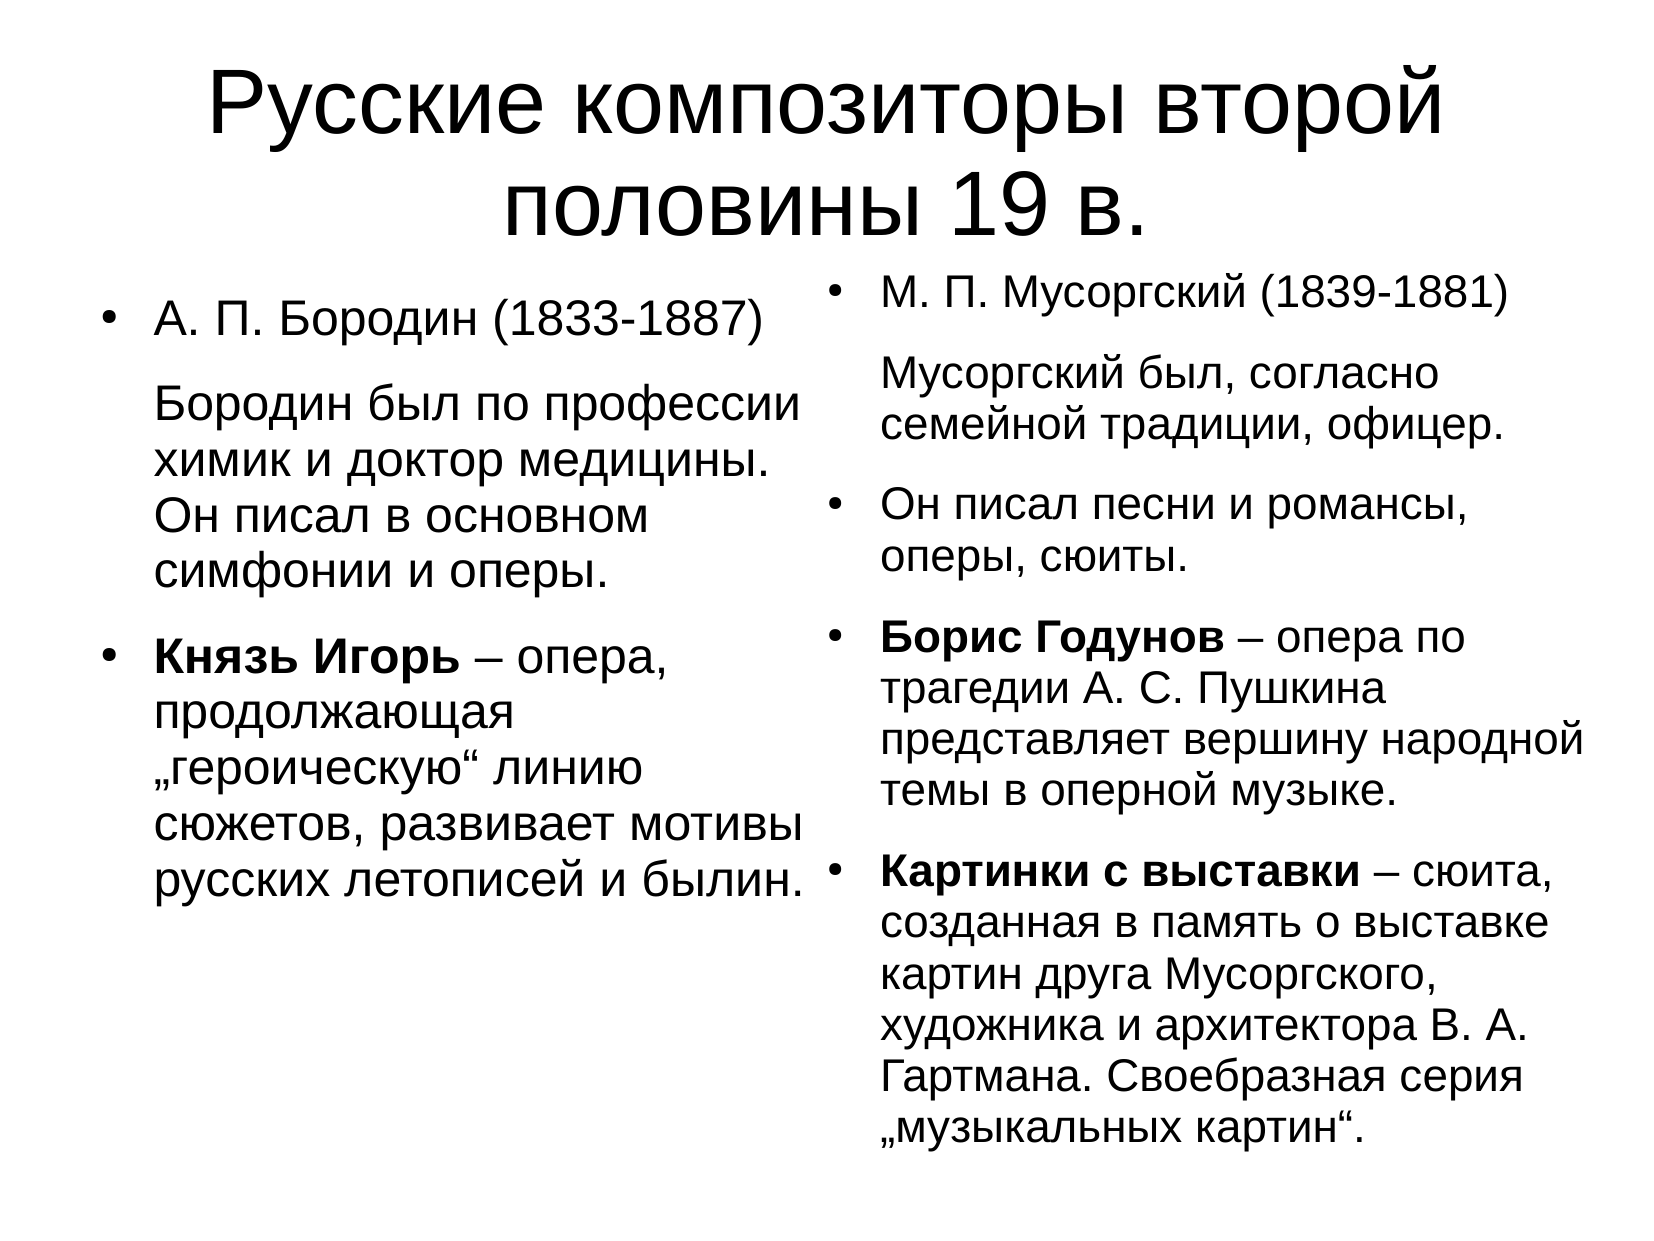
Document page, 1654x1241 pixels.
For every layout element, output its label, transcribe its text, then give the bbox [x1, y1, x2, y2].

title Русские композиторы второй половины 19 в. [82, 49, 1571, 257]
list А. П. Бородин (1833-1887) Бородин был по профессии химик и доктор медицины. Он писал в основном симфонии и оперы. Князь Игорь – опера, продолжающая „героическую“ линию сюжетов, развивает мотивы русских летописей и былин. [82, 290, 809, 1109]
list М. П. Мусоргский (1839-1881) Мусоргский был, согласно семейной традиции, офицер. Он писал песни и романсы, оперы, сюиты. Борис Годунов – опера по трагедии А. С. Пушкина представляет вершину народной темы в оперной музыке. Картинки с выставки – сюита, созданная в память о выставке картин друга Мусоргского, художника и архитектора В. А. Гартмана. Своебразная серия „музыкальных картин“. [809, 265, 1595, 1179]
